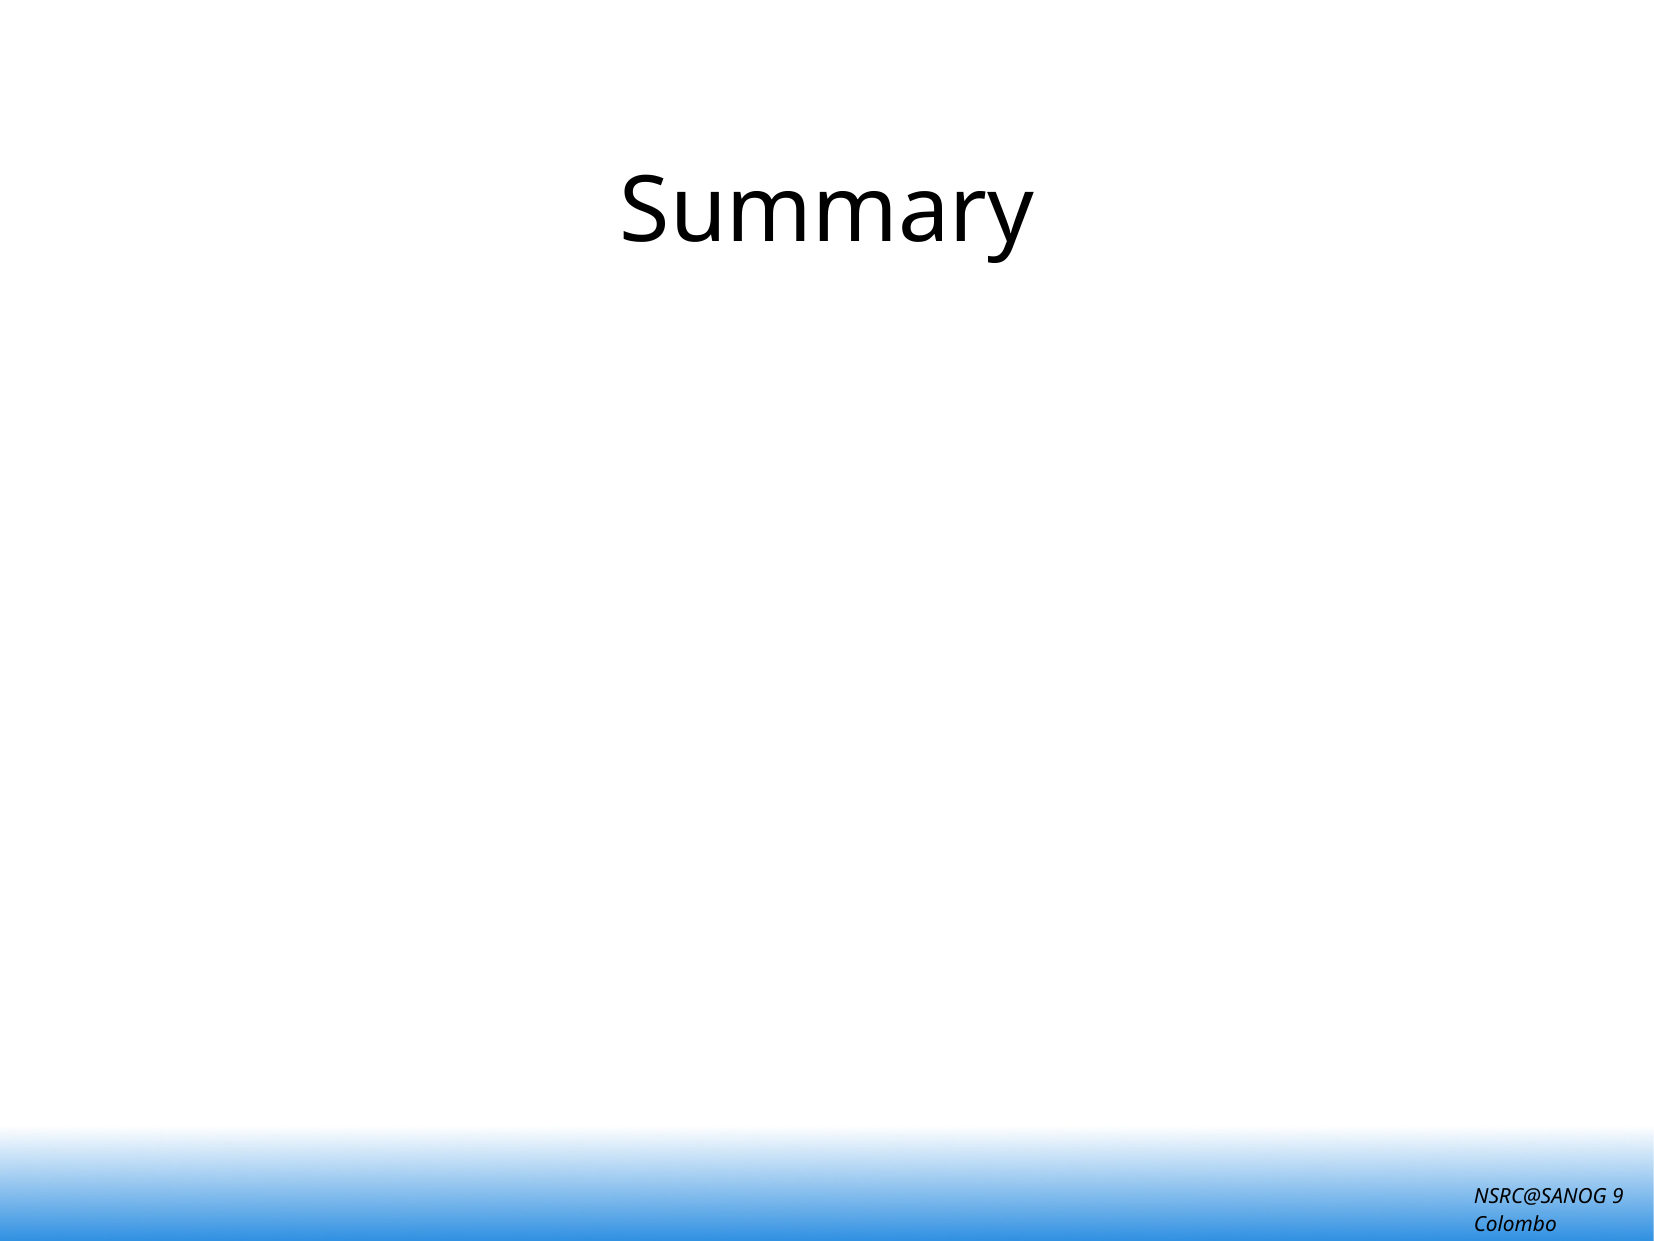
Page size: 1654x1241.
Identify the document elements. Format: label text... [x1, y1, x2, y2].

picture [0, 1124, 1654, 1241]
title Summary [121, 102, 1534, 310]
